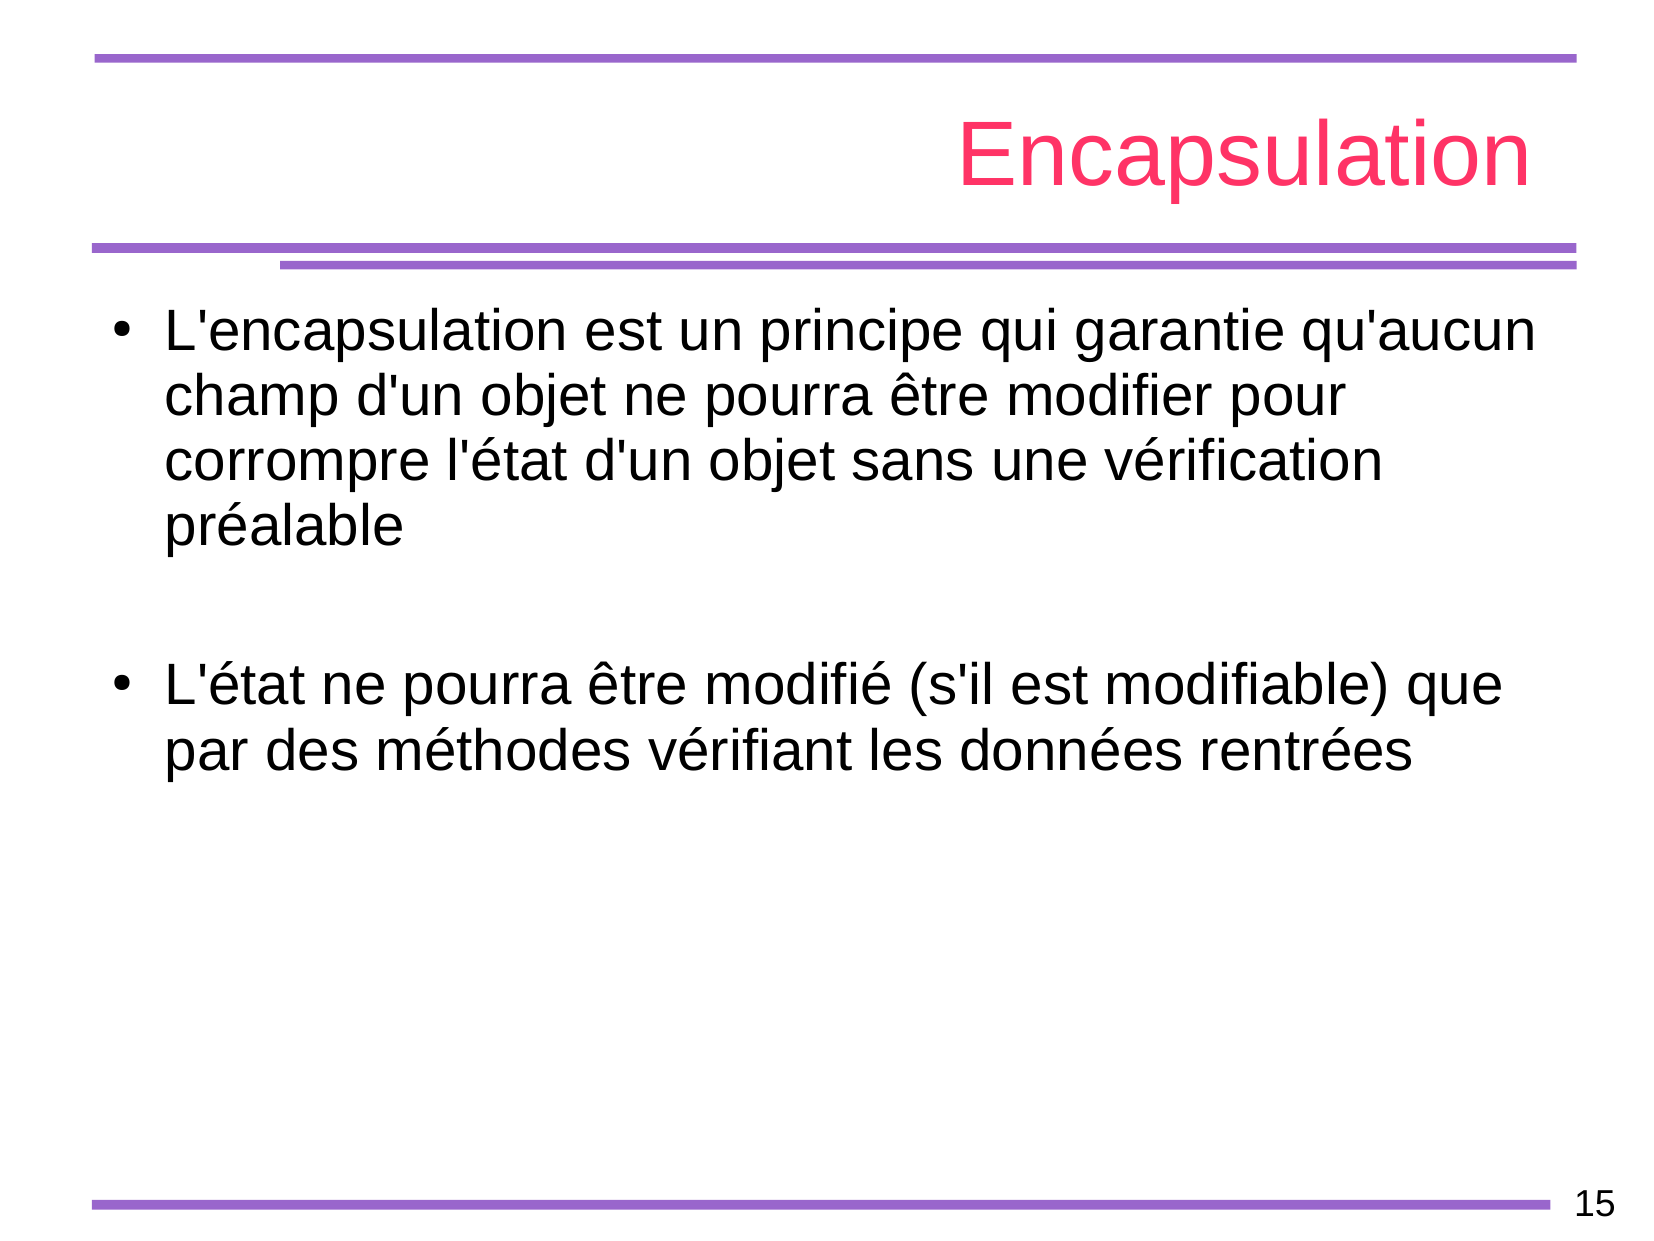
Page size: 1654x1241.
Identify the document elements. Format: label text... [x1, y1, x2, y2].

title Encapsulation [121, 49, 1534, 257]
list L'encapsulation est un principe qui garantie qu'aucun champ d'un objet ne pourra être modifier pour corrompre l'état d'un objet sans une vérification préalable L'état ne pourra être modifié (s'il est modifiable) que par des méthodes vérifiant les données rentrées [93, 297, 1560, 1099]
